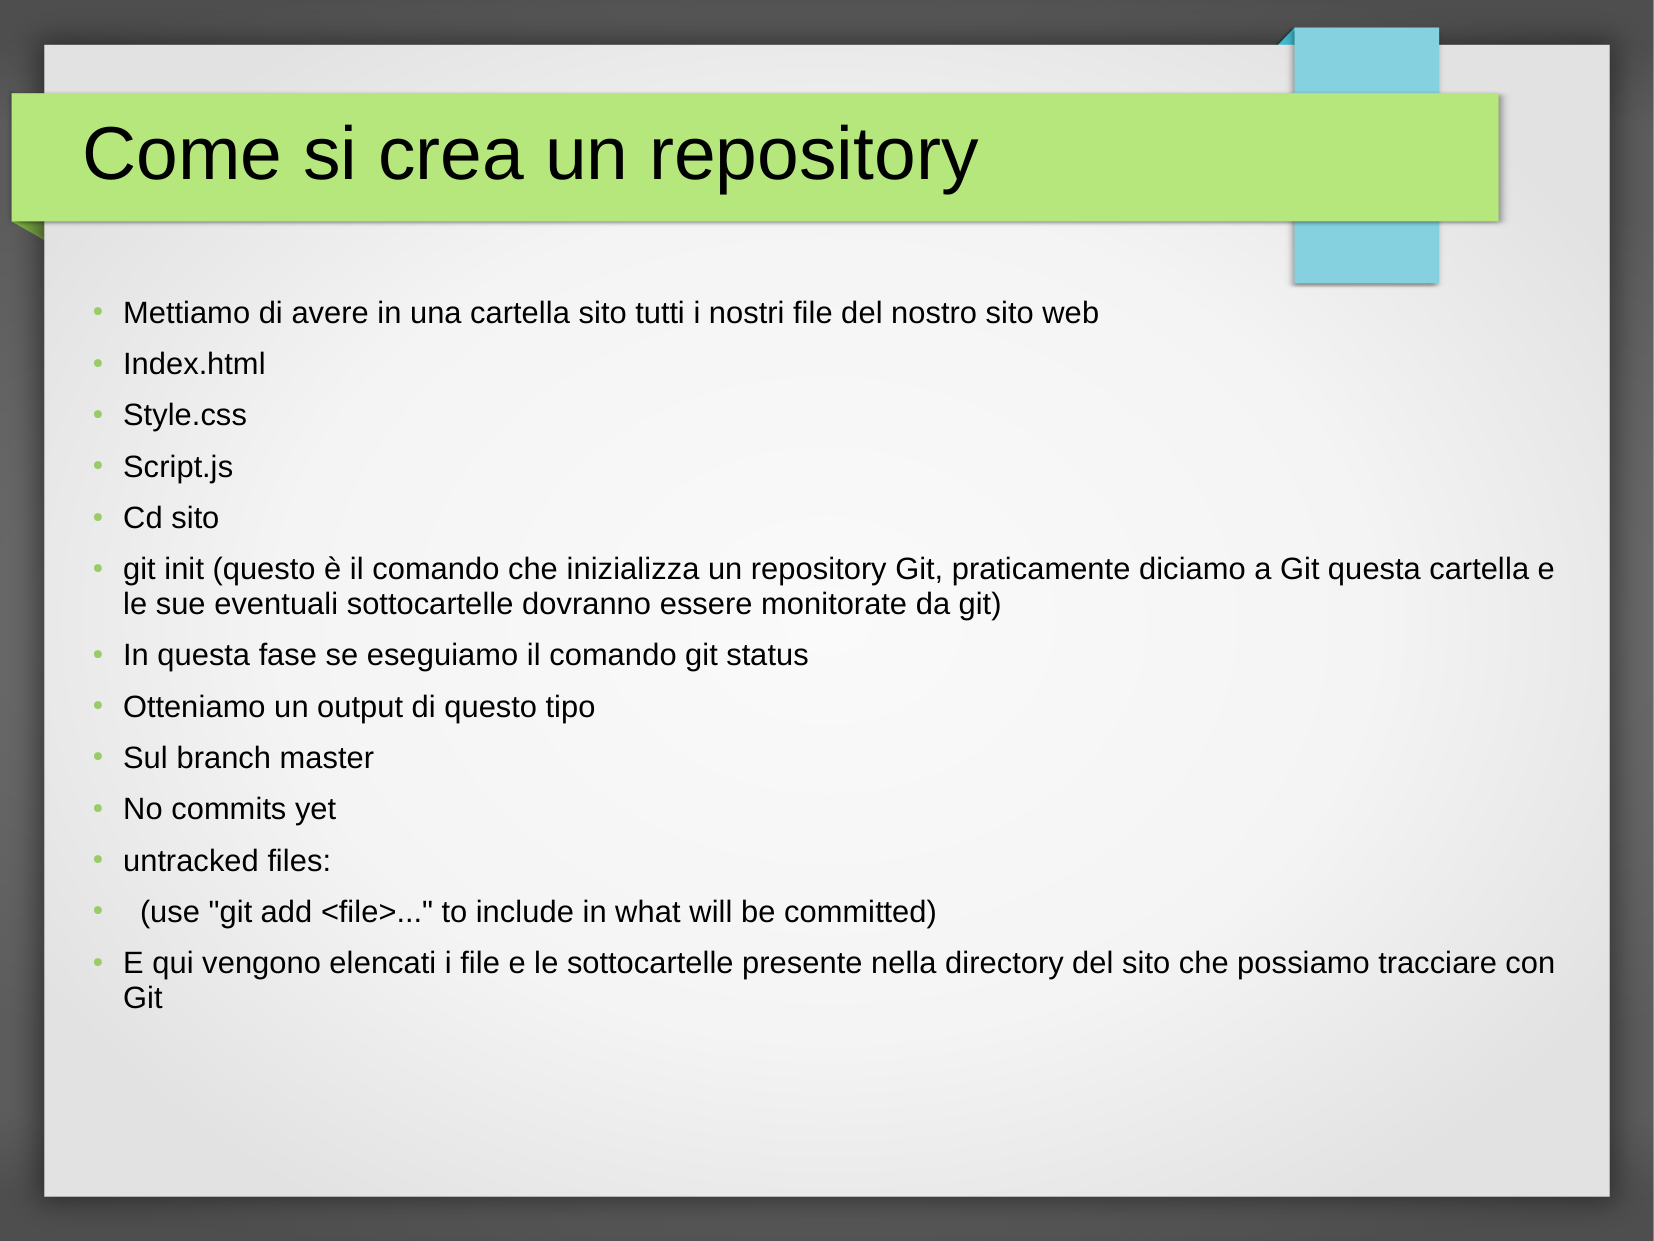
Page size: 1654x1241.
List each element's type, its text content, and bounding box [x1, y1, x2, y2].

picture [0, 0, 1654, 1241]
list Mettiamo di avere in una cartella sito tutti i nostri file del nostro sito web Index.html Style.css Script.js Cd sito git init (questo è il comando che inizializza un repository Git, praticamente diciamo a Git questa cartella e le sue eventuali sottocartelle dovranno essere monitorate da git) In questa fase se eseguiamo il comando git status Otteniamo un output di questo tipo Sul branch master No commits yet untracked files: (use "git add <file>..." to include in what will be committed) E qui vengono elencati i file e le sottocartelle presente nella directory del sito che possiamo tracciare con Git [82, 295, 1571, 1015]
title Come si crea un repository [82, 94, 1264, 213]
